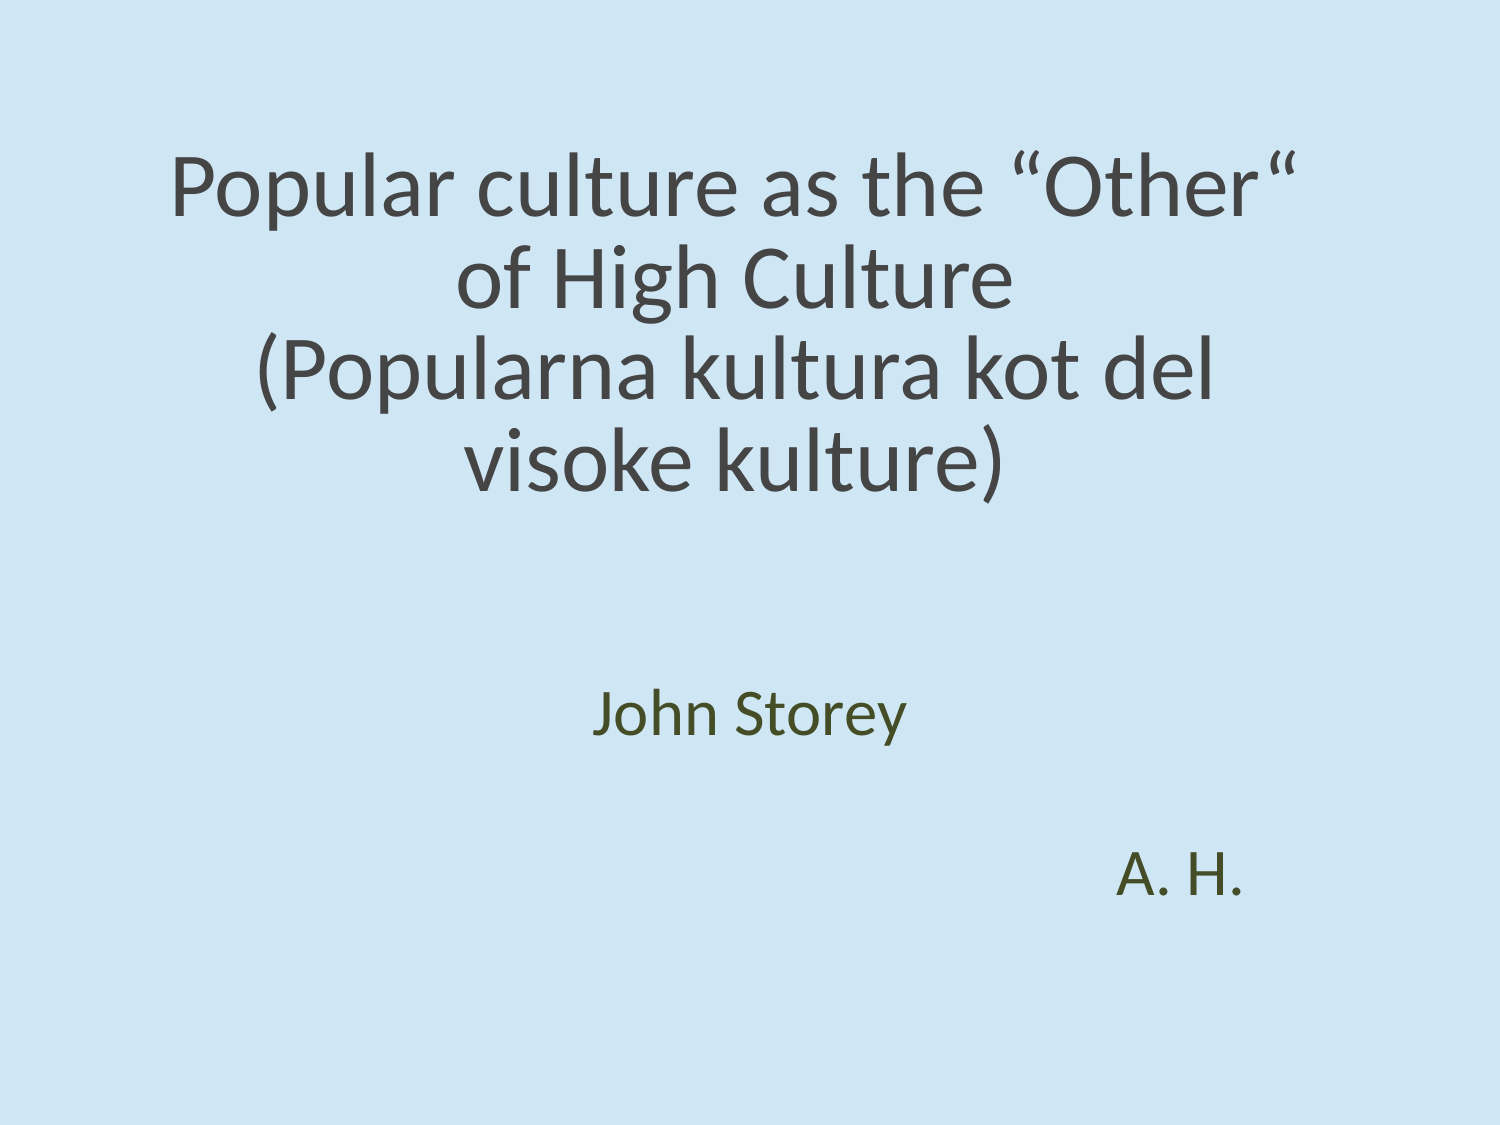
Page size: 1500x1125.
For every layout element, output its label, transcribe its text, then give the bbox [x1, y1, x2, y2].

subtitle John Storey A. H. [225, 597, 1275, 953]
title Popular culture as the “Other“ of High Culture (Popularna kultura kot del visoke kulture) [147, 101, 1325, 561]
